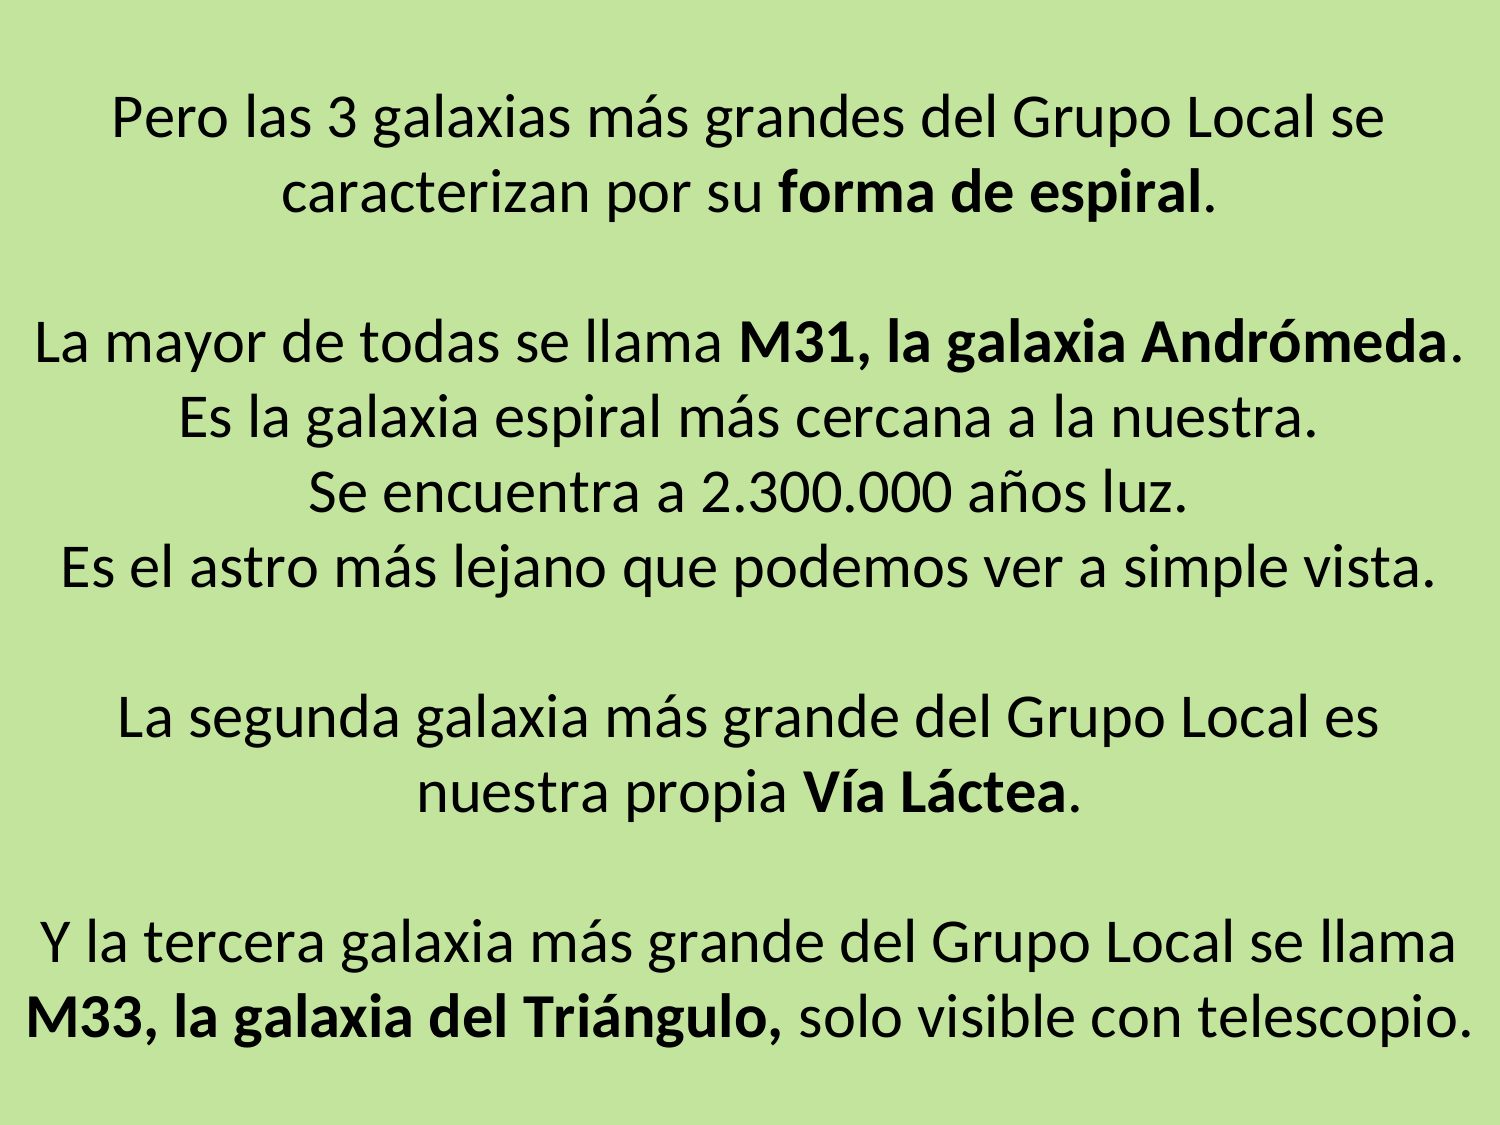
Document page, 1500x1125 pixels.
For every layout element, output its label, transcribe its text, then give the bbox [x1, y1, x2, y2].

title Pero las 3 galaxias más grandes del Grupo Local se caracterizan por su forma de espiral. La mayor de todas se llama M31, la galaxia Andrómeda. Es la galaxia espiral más cercana a la nuestra. Se encuentra a 2.300.000 años luz. Es el astro más lejano que podemos ver a simple vista. La segunda galaxia más grande del Grupo Local es nuestra propia Vía Láctea. Y la tercera galaxia más grande del Grupo Local se llama M33, la galaxia del Triángulo, solo visible con telescopio. [0, 0, 1500, 1125]
